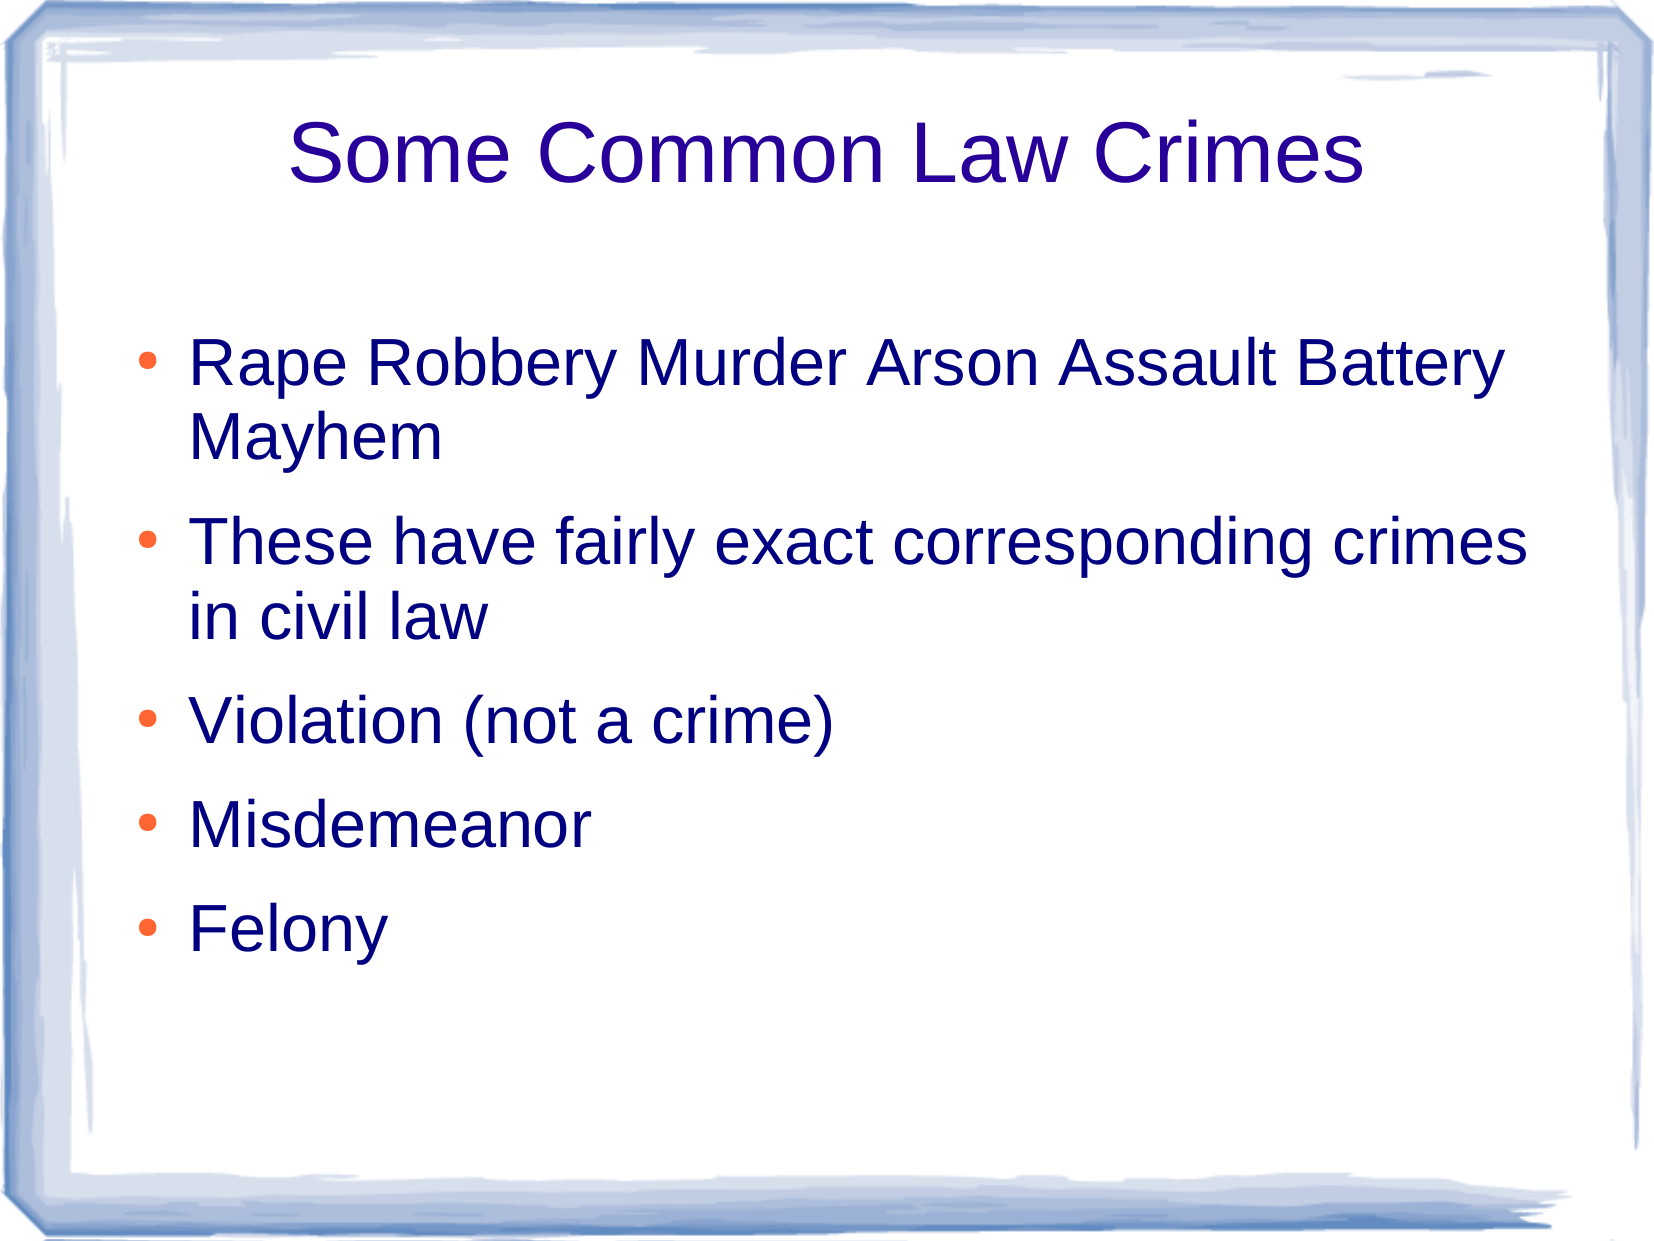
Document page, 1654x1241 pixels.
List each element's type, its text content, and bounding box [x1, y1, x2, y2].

title Some Common Law Crimes [82, 49, 1571, 257]
list Rape Robbery Murder Arson Assault Battery Mayhem These have fairly exact corresponding crimes in civil law Violation (not a crime) Misdemeanor Felony [118, 324, 1571, 1004]
picture [0, 0, 1654, 1241]
